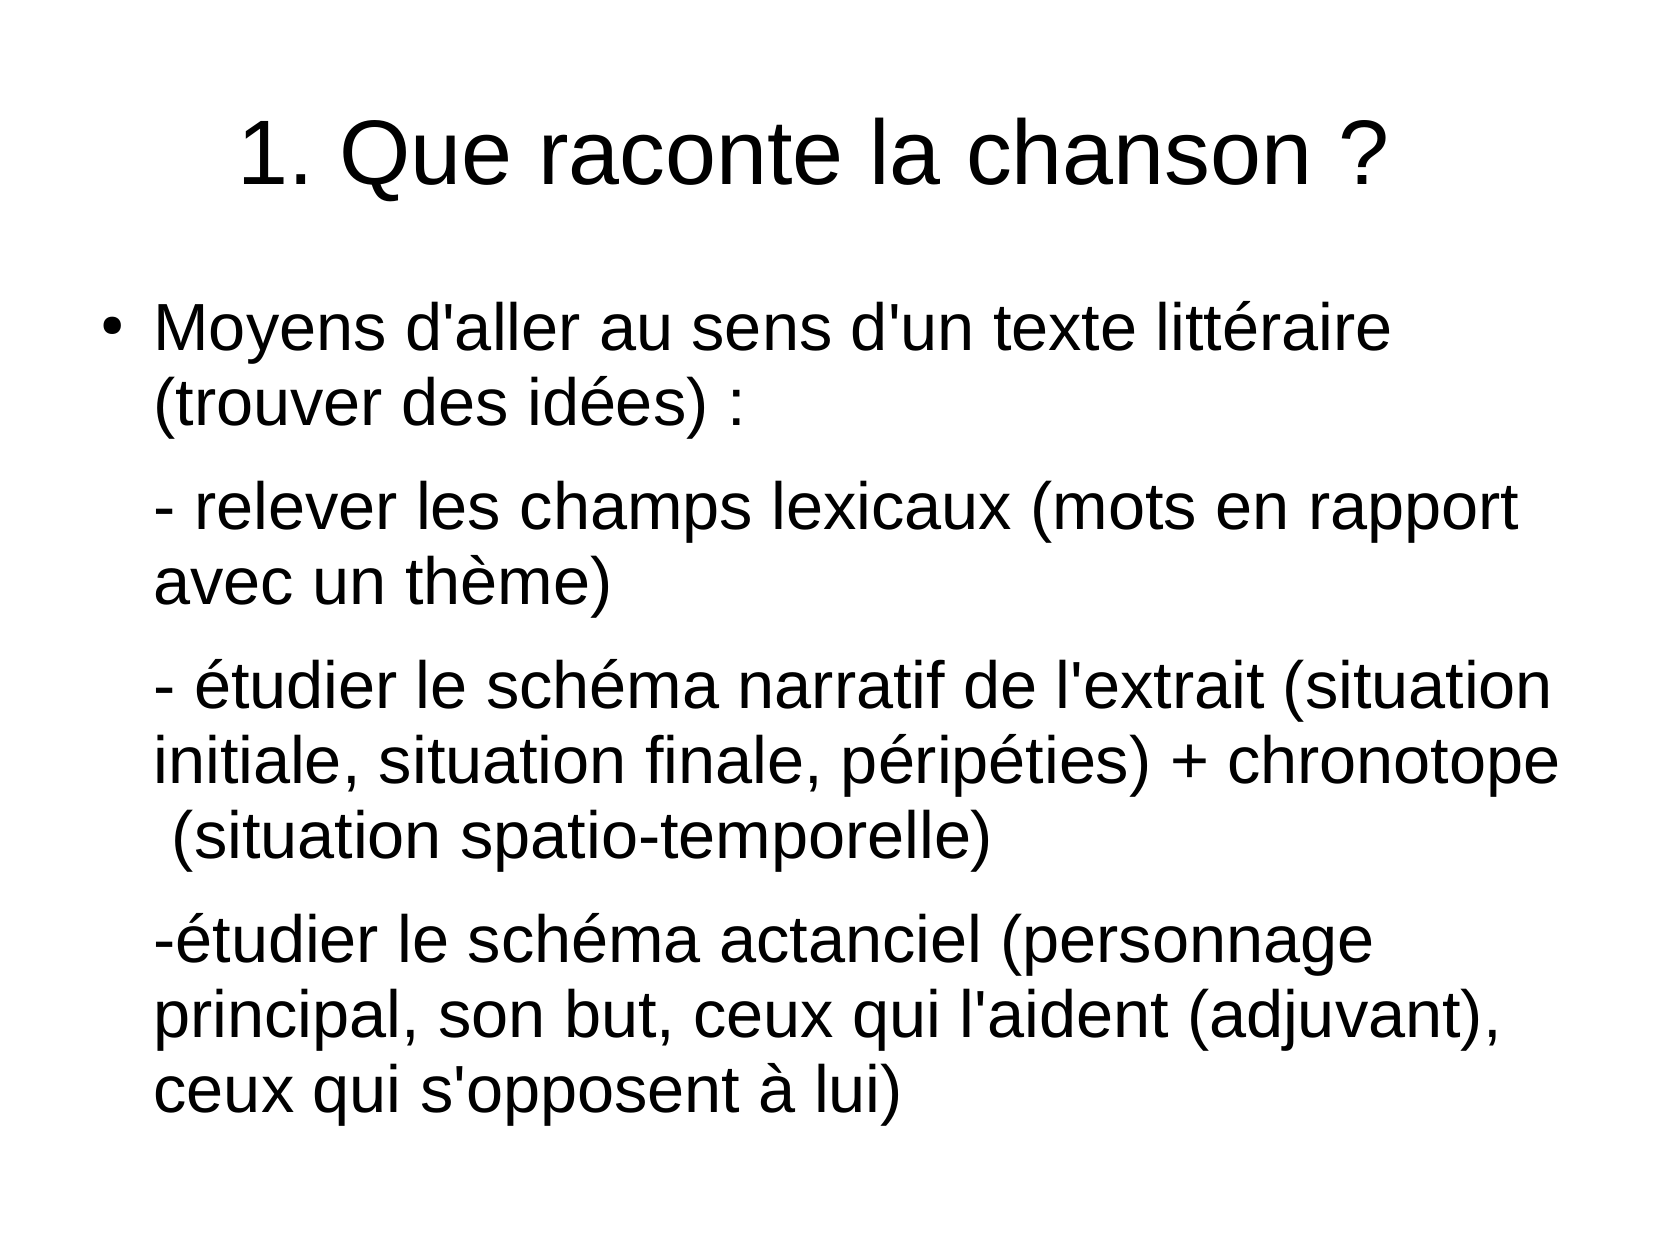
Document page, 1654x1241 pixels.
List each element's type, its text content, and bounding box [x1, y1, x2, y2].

list Moyens d'aller au sens d'un texte littéraire (trouver des idées) : - relever les champs lexicaux (mots en rapport avec un thème) - étudier le schéma narratif de l'extrait (situation initiale, situation finale, péripéties) + chronotope (situation spatio-temporelle) -étudier le schéma actanciel (personnage principal, son but, ceux qui l'aident (adjuvant), ceux qui s'opposent à lui) [82, 290, 1571, 1127]
title 1. Que raconte la chanson ? [82, 49, 1571, 257]
